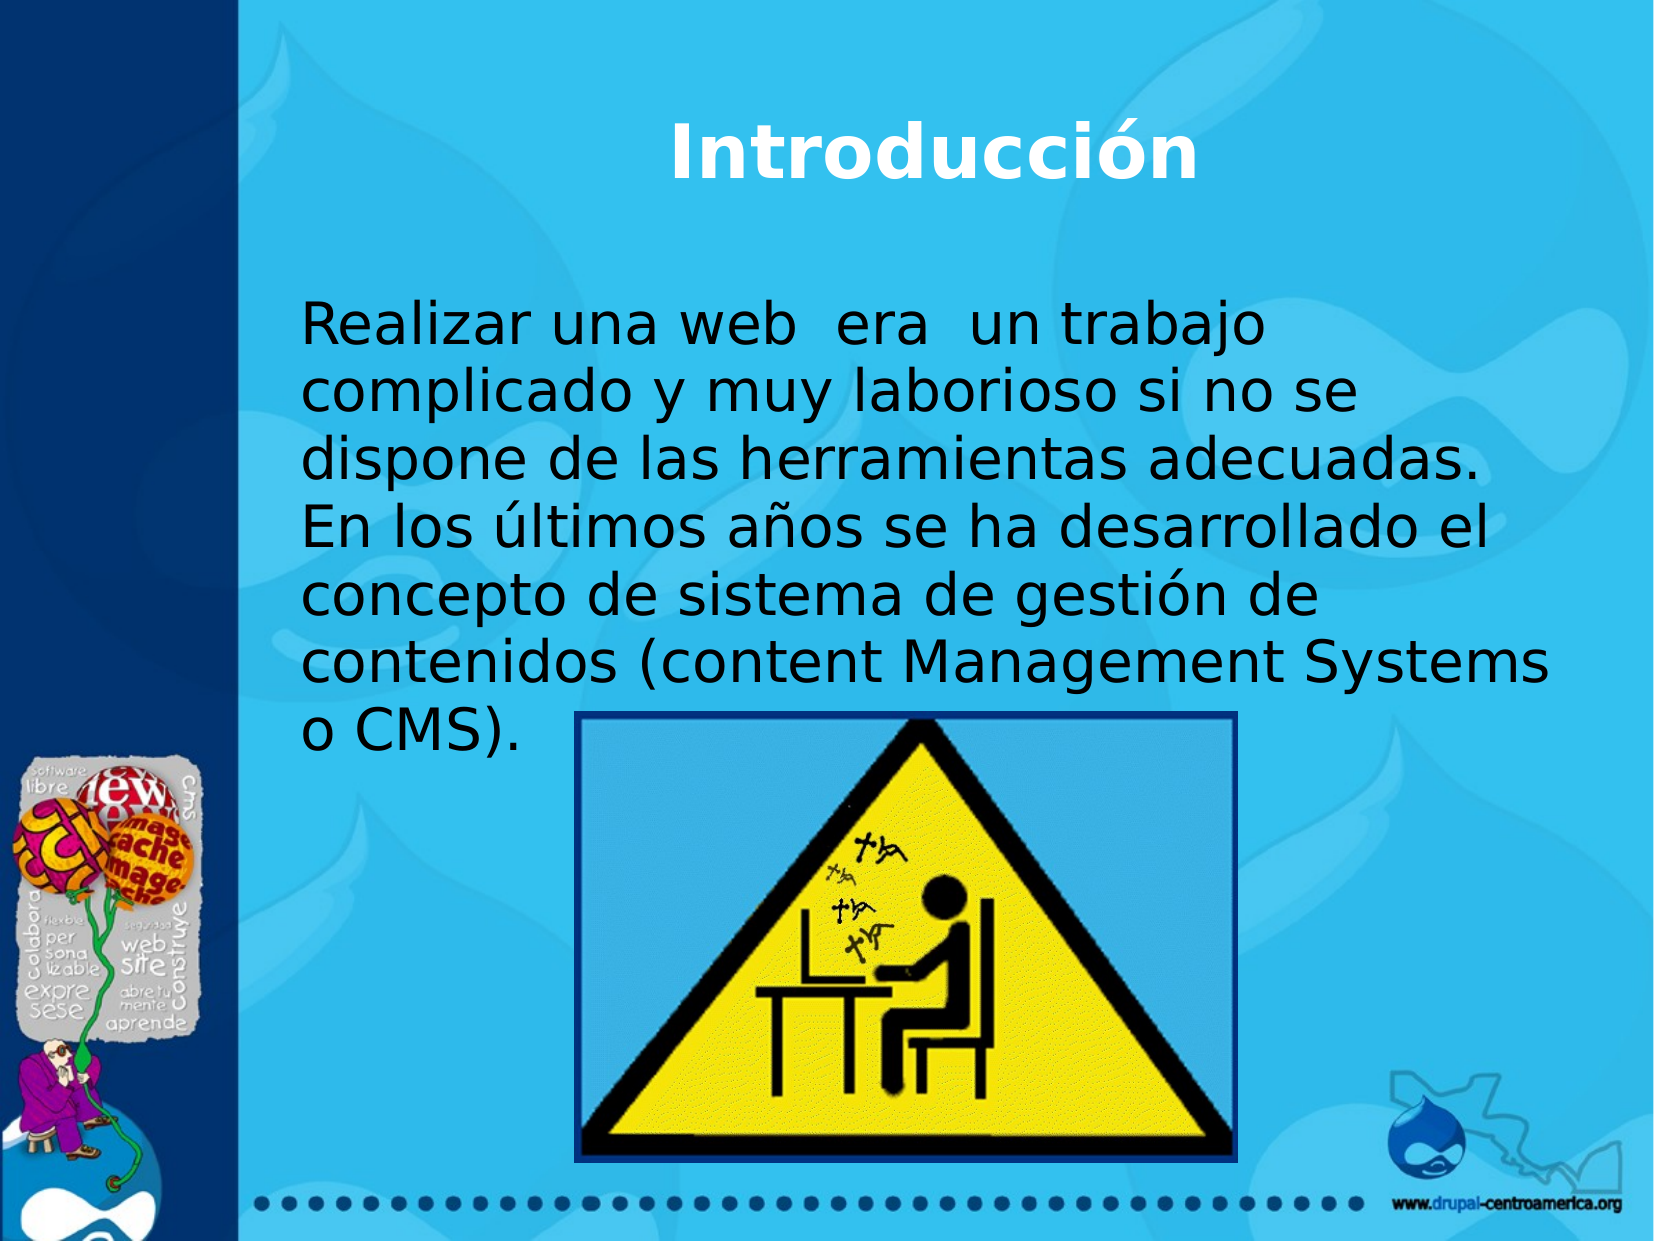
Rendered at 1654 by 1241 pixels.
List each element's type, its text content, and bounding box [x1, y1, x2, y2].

picture [0, 0, 1654, 1241]
list Realizar una web era un trabajo complicado y muy laborioso si no se dispone de las herramientas adecuadas. En los últimos años se ha desarrollado el concepto de sistema de gestión de contenidos (content Management Systems o CMS). [300, 290, 1571, 1109]
title Introducción [300, 56, 1571, 250]
